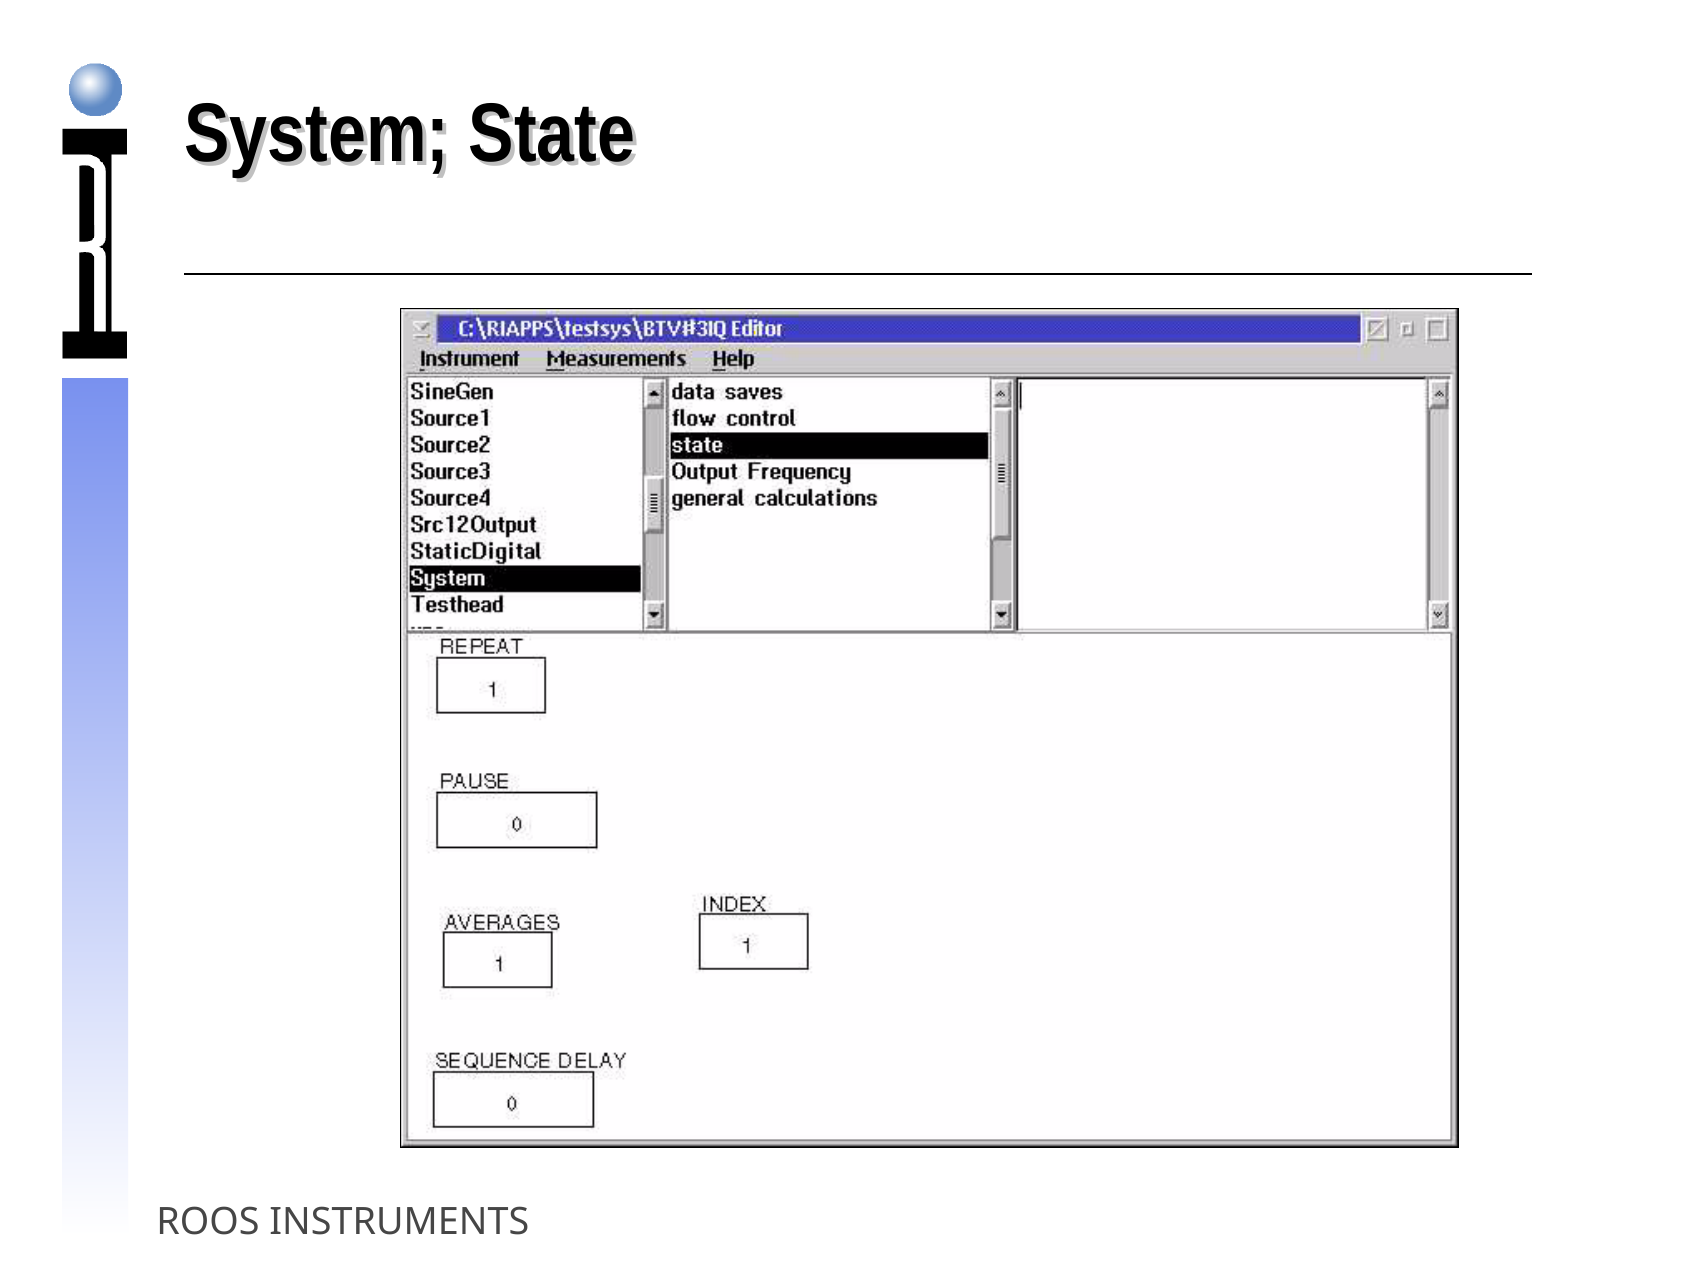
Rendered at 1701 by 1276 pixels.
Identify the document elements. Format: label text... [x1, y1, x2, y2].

text_box System; State [184, 92, 1539, 268]
picture [400, 308, 1459, 1148]
